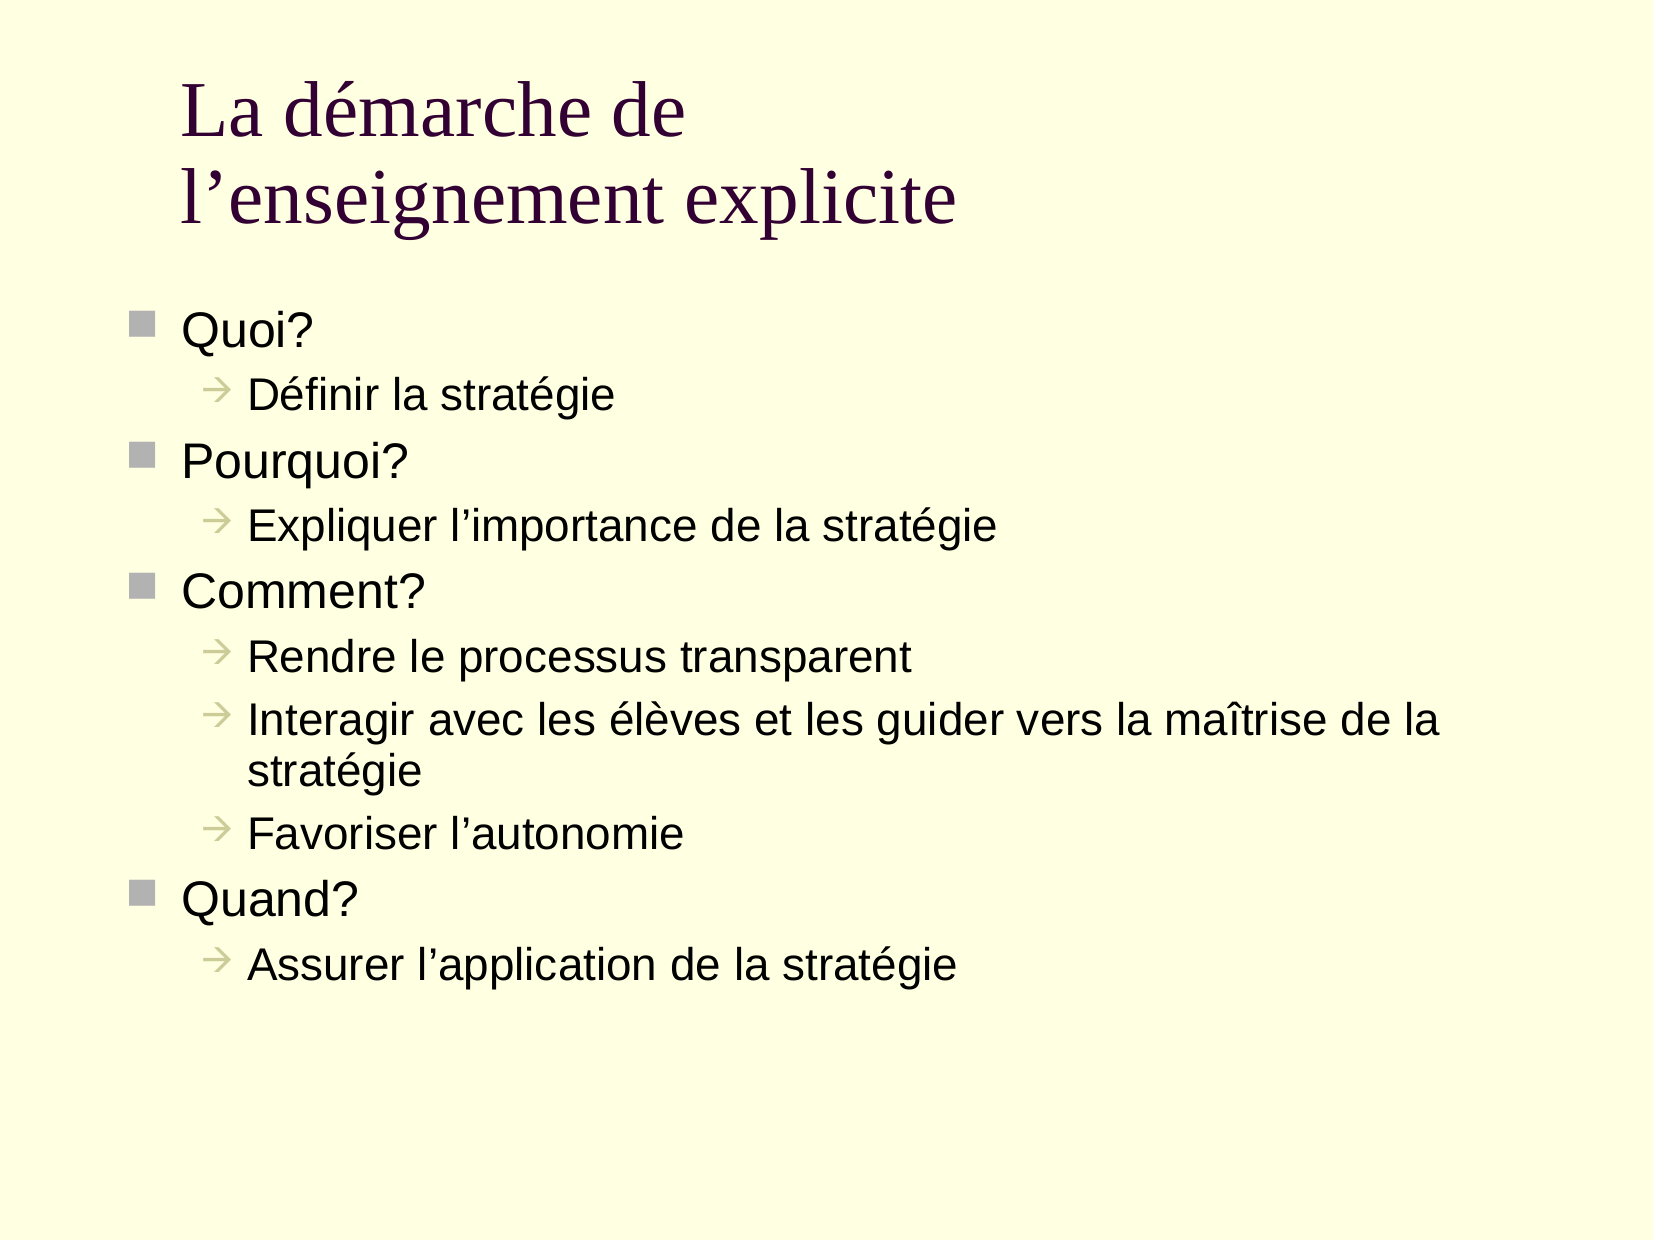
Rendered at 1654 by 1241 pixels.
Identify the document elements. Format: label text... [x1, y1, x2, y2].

text_box Quoi? Définir la stratégie Pourquoi? Expliquer l’importance de la stratégie Comment? Rendre le processus transparent Interagir avec les élèves et les guider vers la maîtrise de la stratégie Favoriser l’autonomie Quand? Assurer l’application de la stratégie [110, 294, 1517, 1191]
text_box La démarche de l’enseignement explicite [165, 40, 1571, 267]
